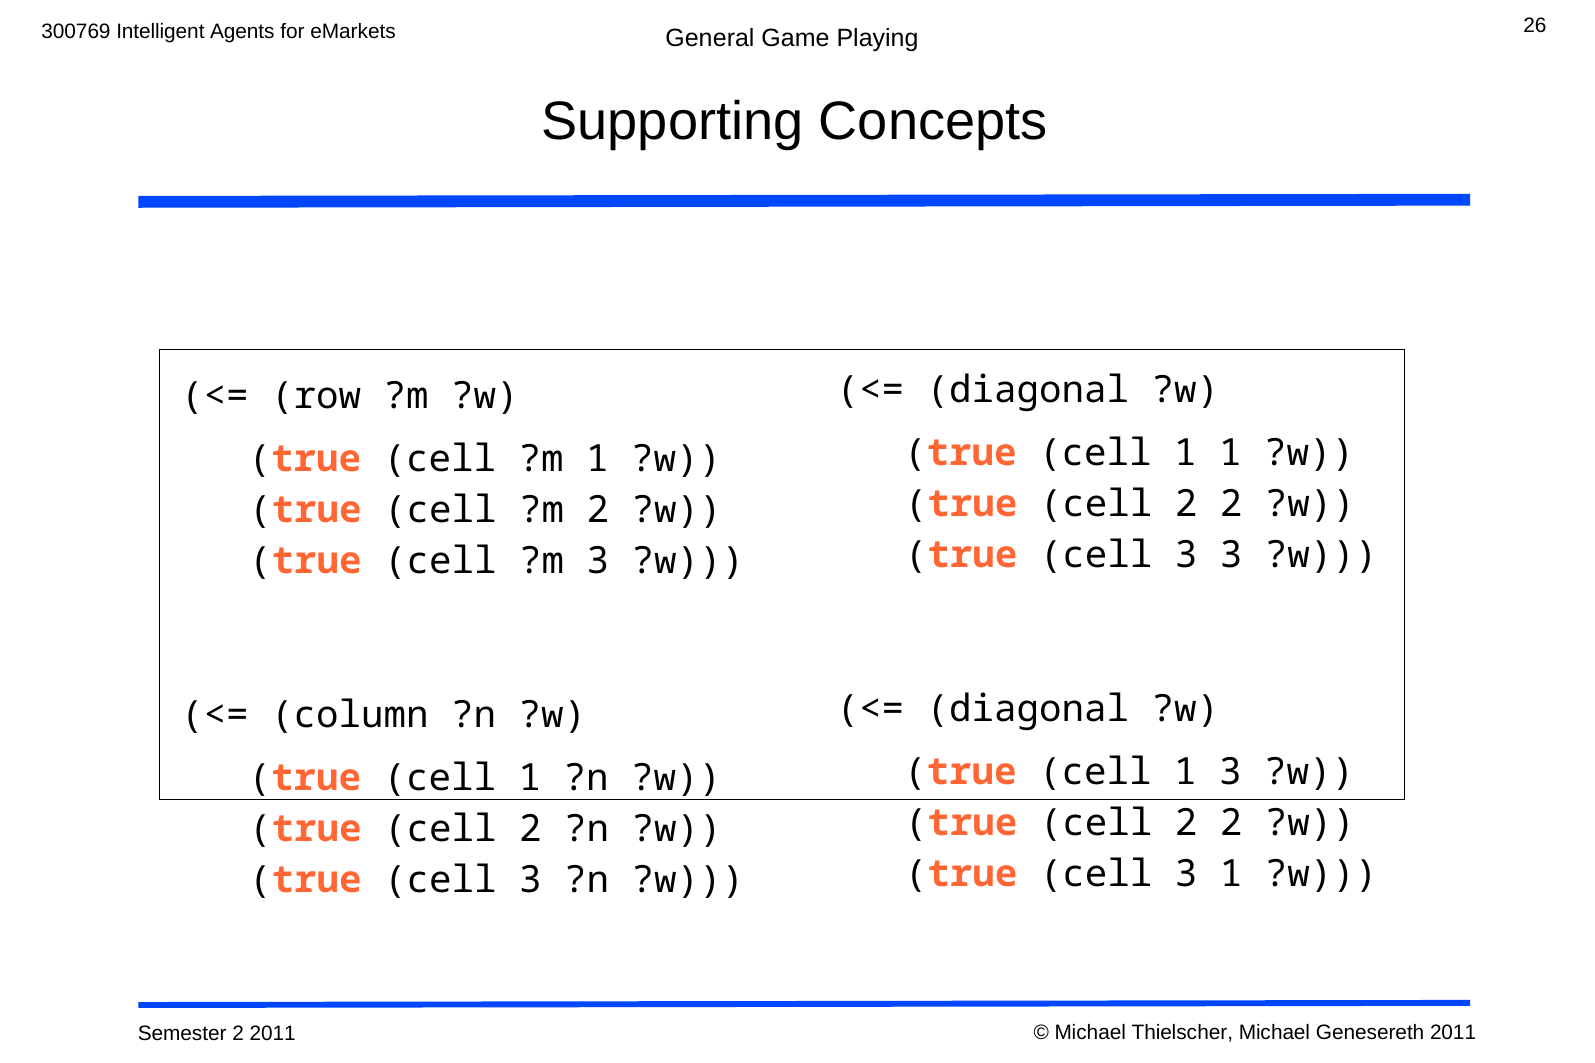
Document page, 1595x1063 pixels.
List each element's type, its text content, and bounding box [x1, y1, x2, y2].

list (<= (diagonal ?w) (true (cell 1 1 ?w)) (true (cell 2 2 ?w)) (true (cell 3 3 ?w))) (<= (diagonal ?w) (true (cell 1 3 ?w)) (true (cell 2 2 ?w)) (true (cell 3 1 ?w))) [818, 362, 1533, 814]
list (<= (row ?m ?w) (true (cell ?m 1 ?w)) (true (cell ?m 2 ?w)) (true (cell ?m 3 ?w))) (<= (column ?n ?w) (true (cell 1 ?n ?w)) (true (cell 2 ?n ?w)) (true (cell 3 ?n ?w))) [163, 800, 878, 1007]
list (<= (diagonal ?w) (true (cell 1 1 ?w)) (true (cell 2 2 ?w)) (true (cell 3 3 ?w))) (<= (diagonal ?w) (true (cell 1 3 ?w)) (true (cell 2 2 ?w)) (true (cell 3 1 ?w))) [818, 362, 1404, 799]
list (<= (row ?m ?w) (true (cell ?m 1 ?w)) (true (cell ?m 2 ?w)) (true (cell ?m 3 ?w))) (<= (column ?n ?w) (true (cell 1 ?n ?w)) (true (cell 2 ?n ?w)) (true (cell 3 ?n ?w))) [163, 368, 818, 799]
title Supporting Concepts [114, 51, 1476, 190]
